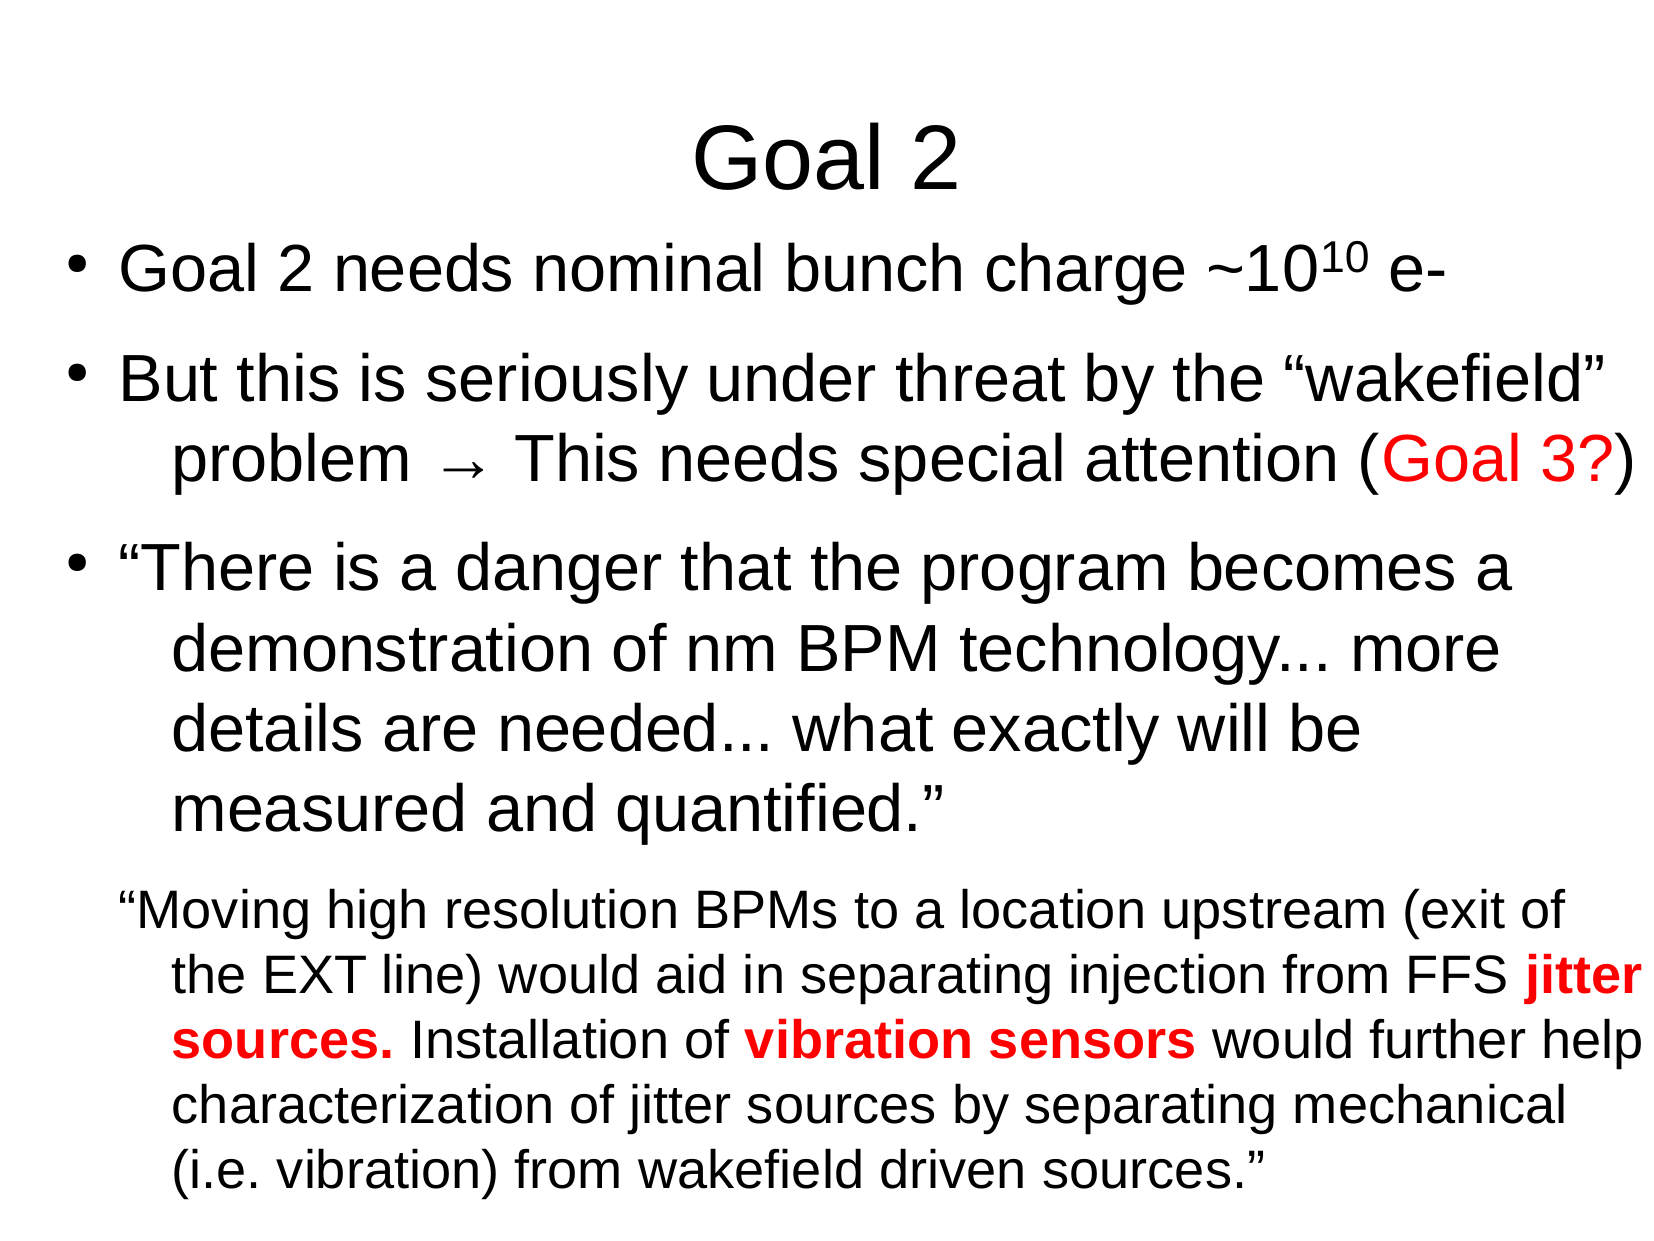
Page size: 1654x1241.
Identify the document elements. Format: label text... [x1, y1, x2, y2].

list Goal 2 needs nominal bunch charge ~1010 e- But this is seriously under threat by the “wakefield” problem → This needs special attention (Goal 3?) “There is a danger that the program becomes a demonstration of nm BPM technology... more details are needed... what exactly will be measured and quantified.” “Moving high resolution BPMs to a location upstream (exit of the EXT line) would aid in separating injection from FFS jitter sources. Installation of vibration sensors would further help characterization of jitter sources by separating mechanical (i.e. vibration) from wakefield driven sources.” [30, 225, 1654, 1241]
title Goal 2 [82, 56, 1571, 225]
